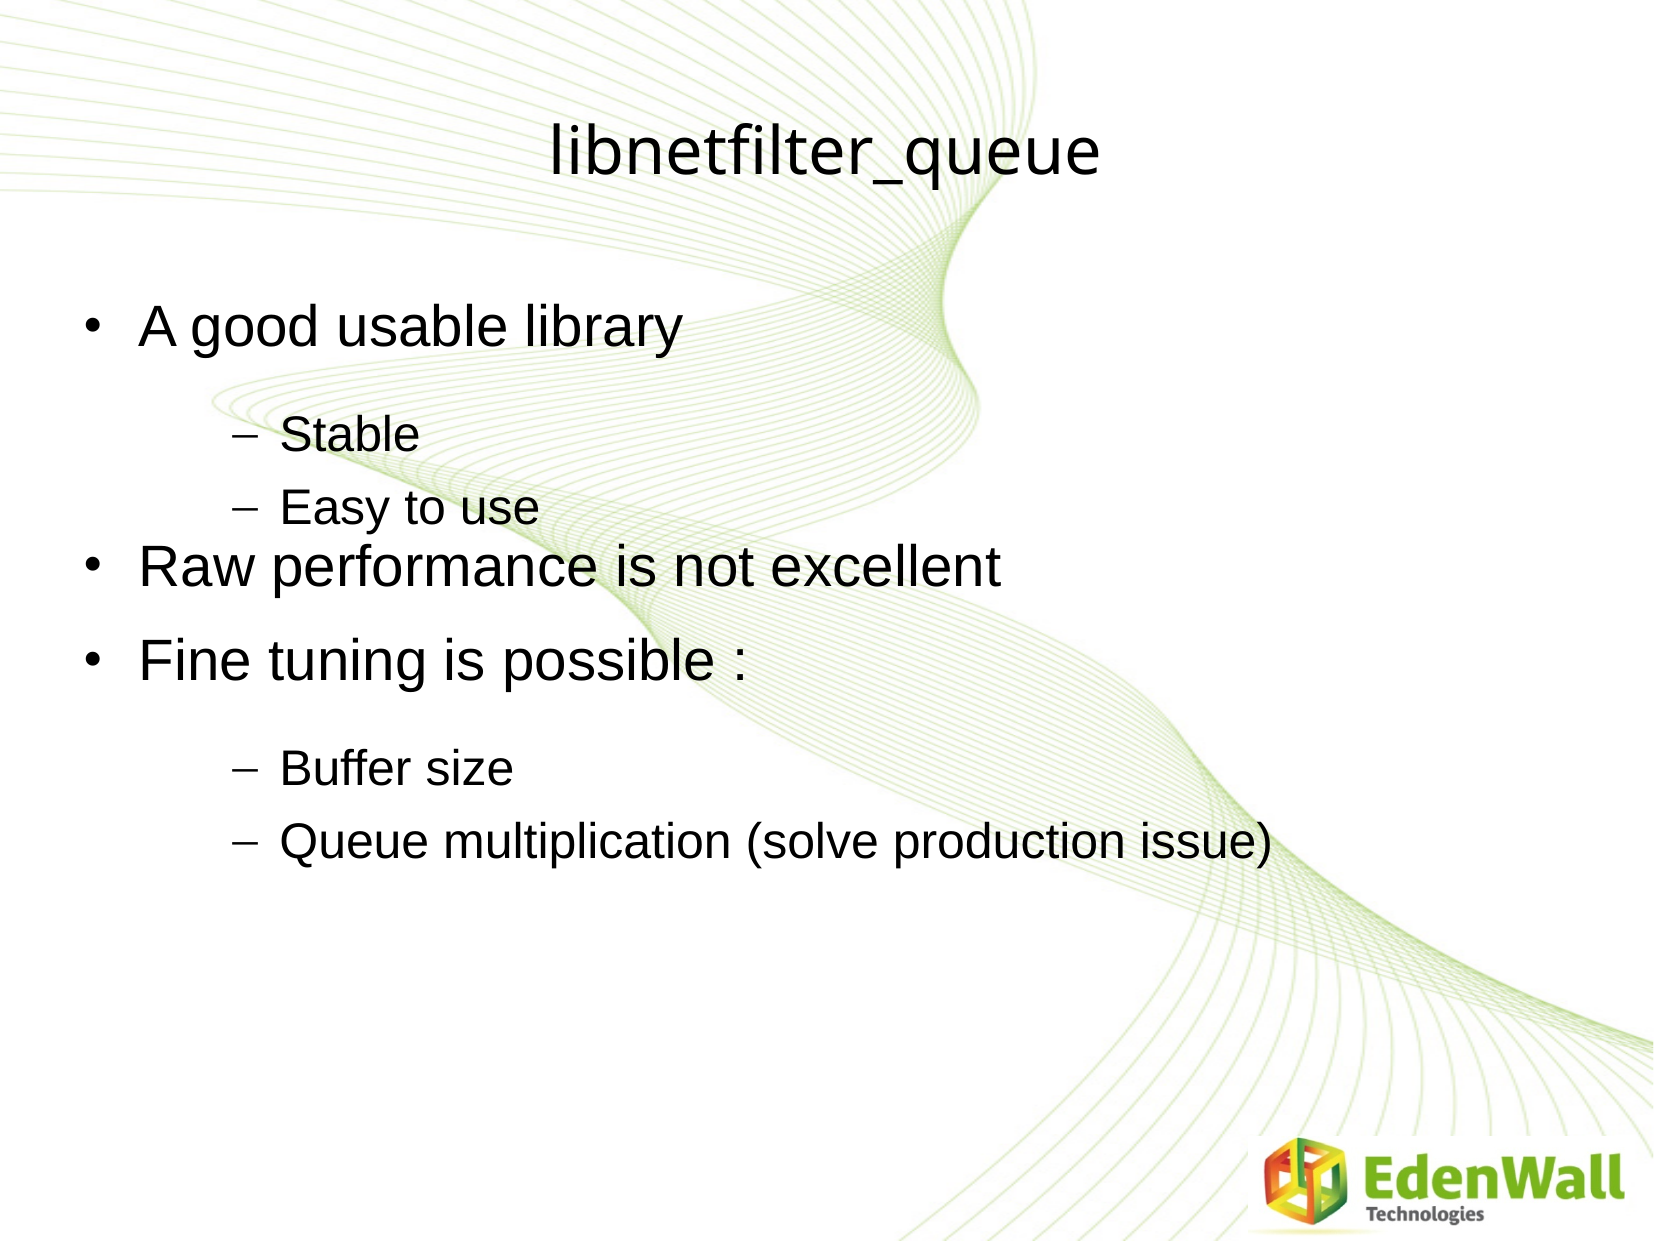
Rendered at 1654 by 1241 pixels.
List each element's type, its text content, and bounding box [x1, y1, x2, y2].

list A good usable library Stable Easy to use Raw performance is not excellent Fine tuning is possible : Buffer size Queue multiplication (solve production issue) [82, 290, 1570, 1109]
title libnetfilter_queue [82, 49, 1570, 256]
picture [0, 0, 1654, 1241]
